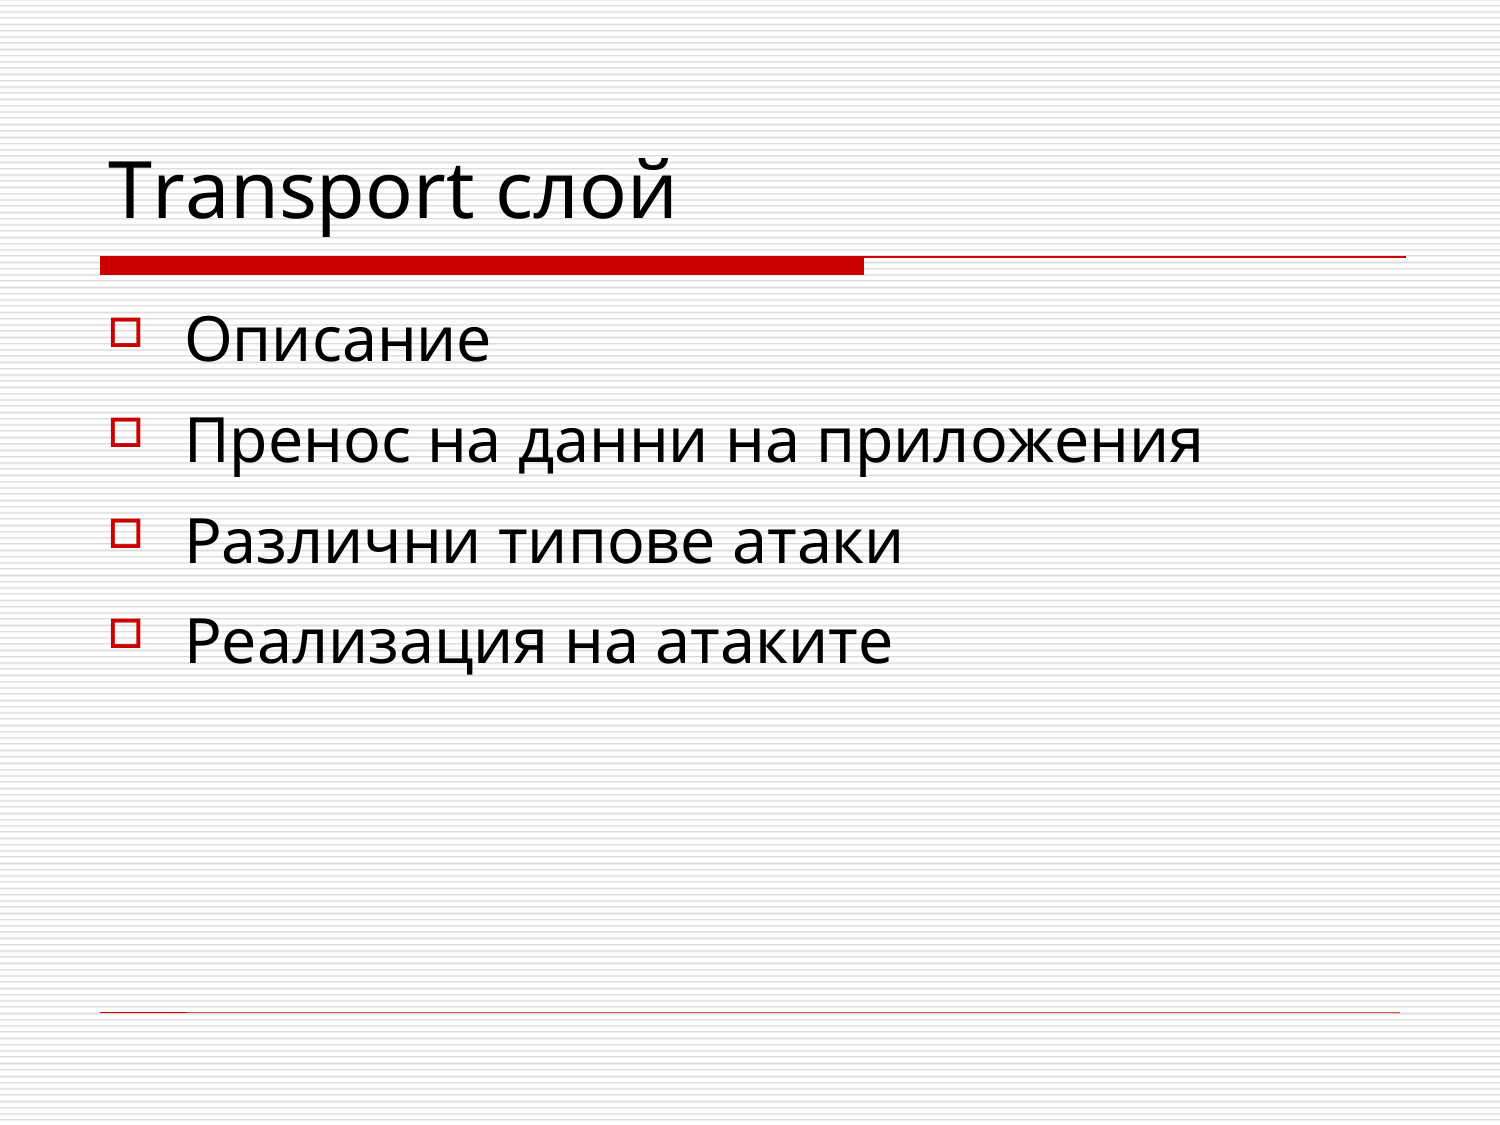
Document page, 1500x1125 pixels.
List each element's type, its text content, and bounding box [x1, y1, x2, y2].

list Описание Пренос на данни на приложения Различни типове атаки Реализация на атаките [92, 287, 1406, 989]
picture [0, 0, 1500, 1125]
title Transport слой [94, 49, 1407, 250]
